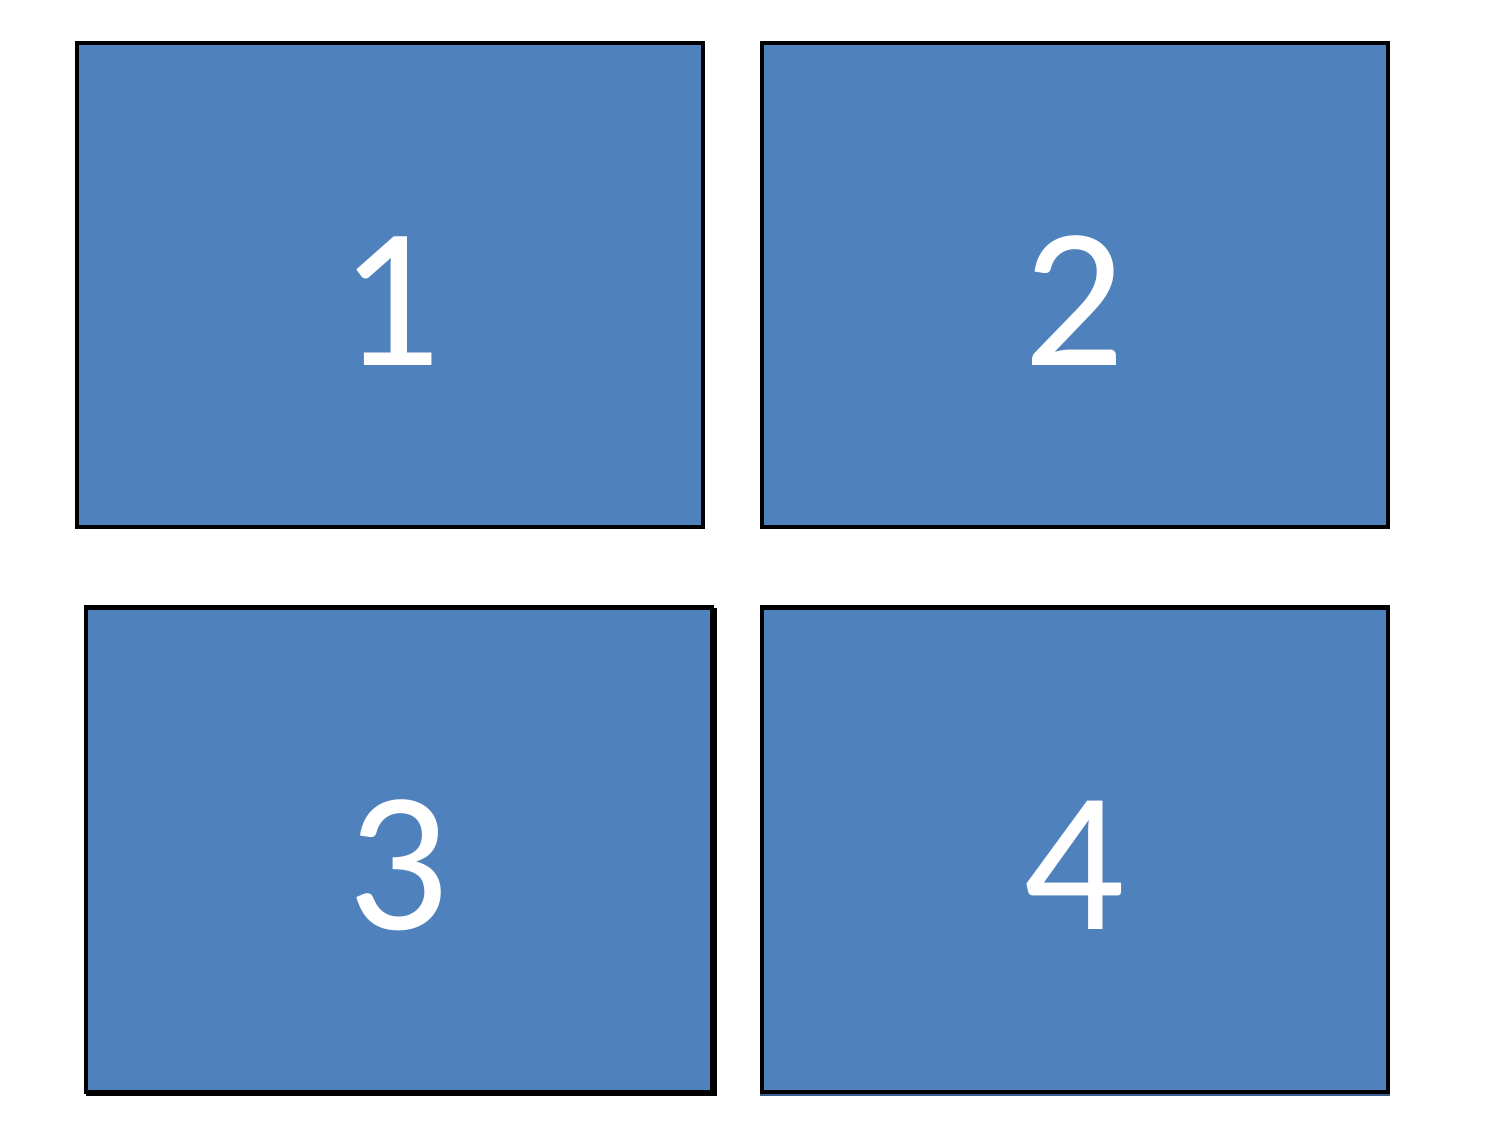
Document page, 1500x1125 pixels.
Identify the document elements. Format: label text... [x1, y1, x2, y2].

text_box Mají kapaliny a pevné látky alespoň jednu vlastnost společnou? [88, 609, 715, 1094]
text_box 4 [761, 607, 1388, 1092]
text_box 2 [761, 42, 1388, 528]
text_box 1 [76, 42, 703, 528]
text_box 3 [85, 607, 712, 1092]
